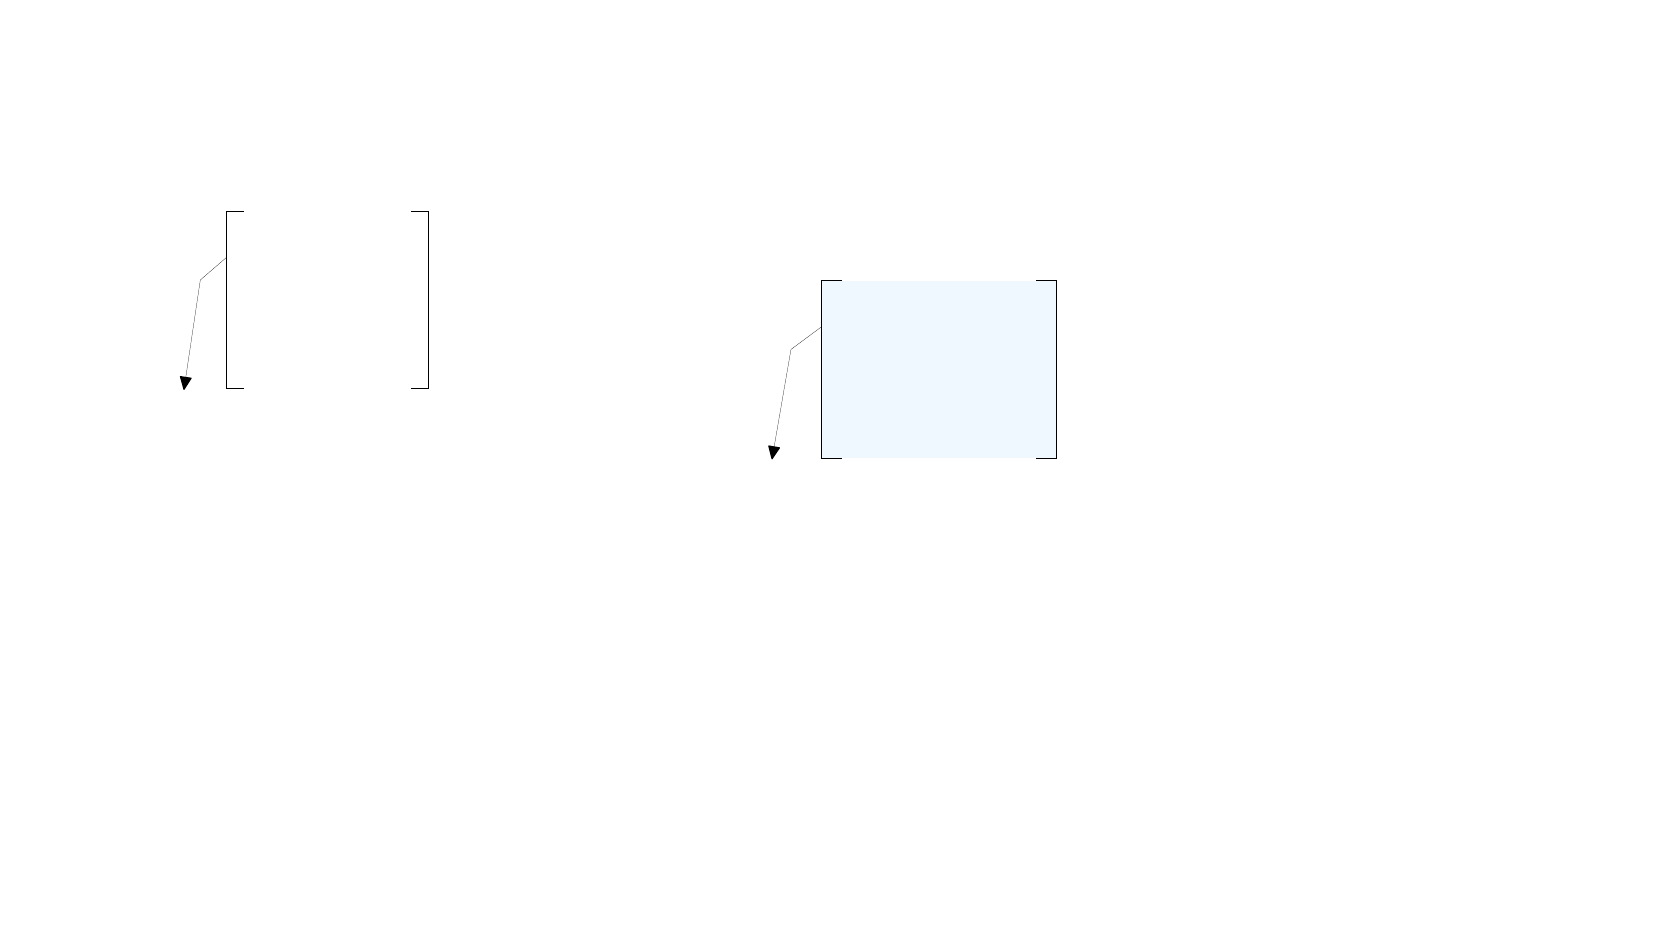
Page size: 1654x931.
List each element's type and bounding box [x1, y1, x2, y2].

text_box [411, 211, 429, 389]
text_box [226, 211, 244, 389]
text_box [822, 281, 1056, 458]
